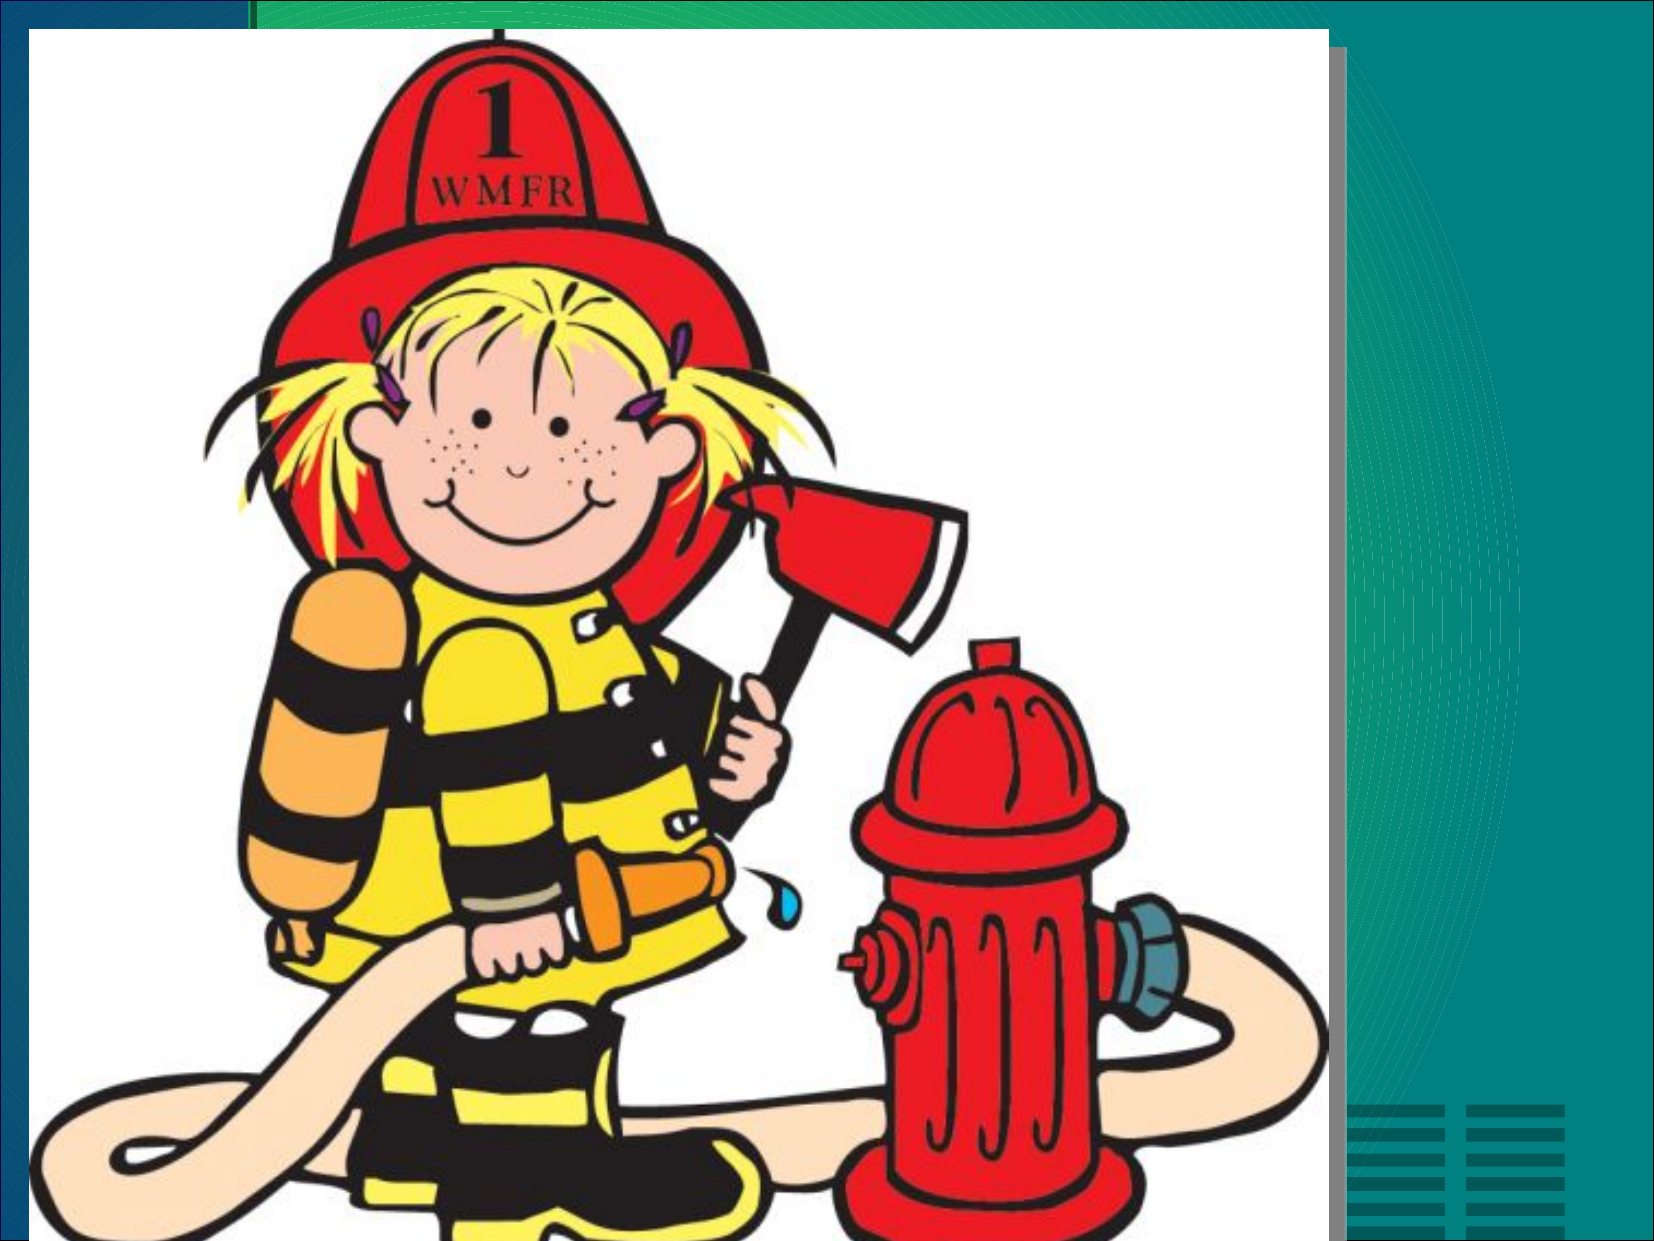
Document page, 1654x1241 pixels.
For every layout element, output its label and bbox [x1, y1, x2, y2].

picture [28, 28, 1329, 1241]
